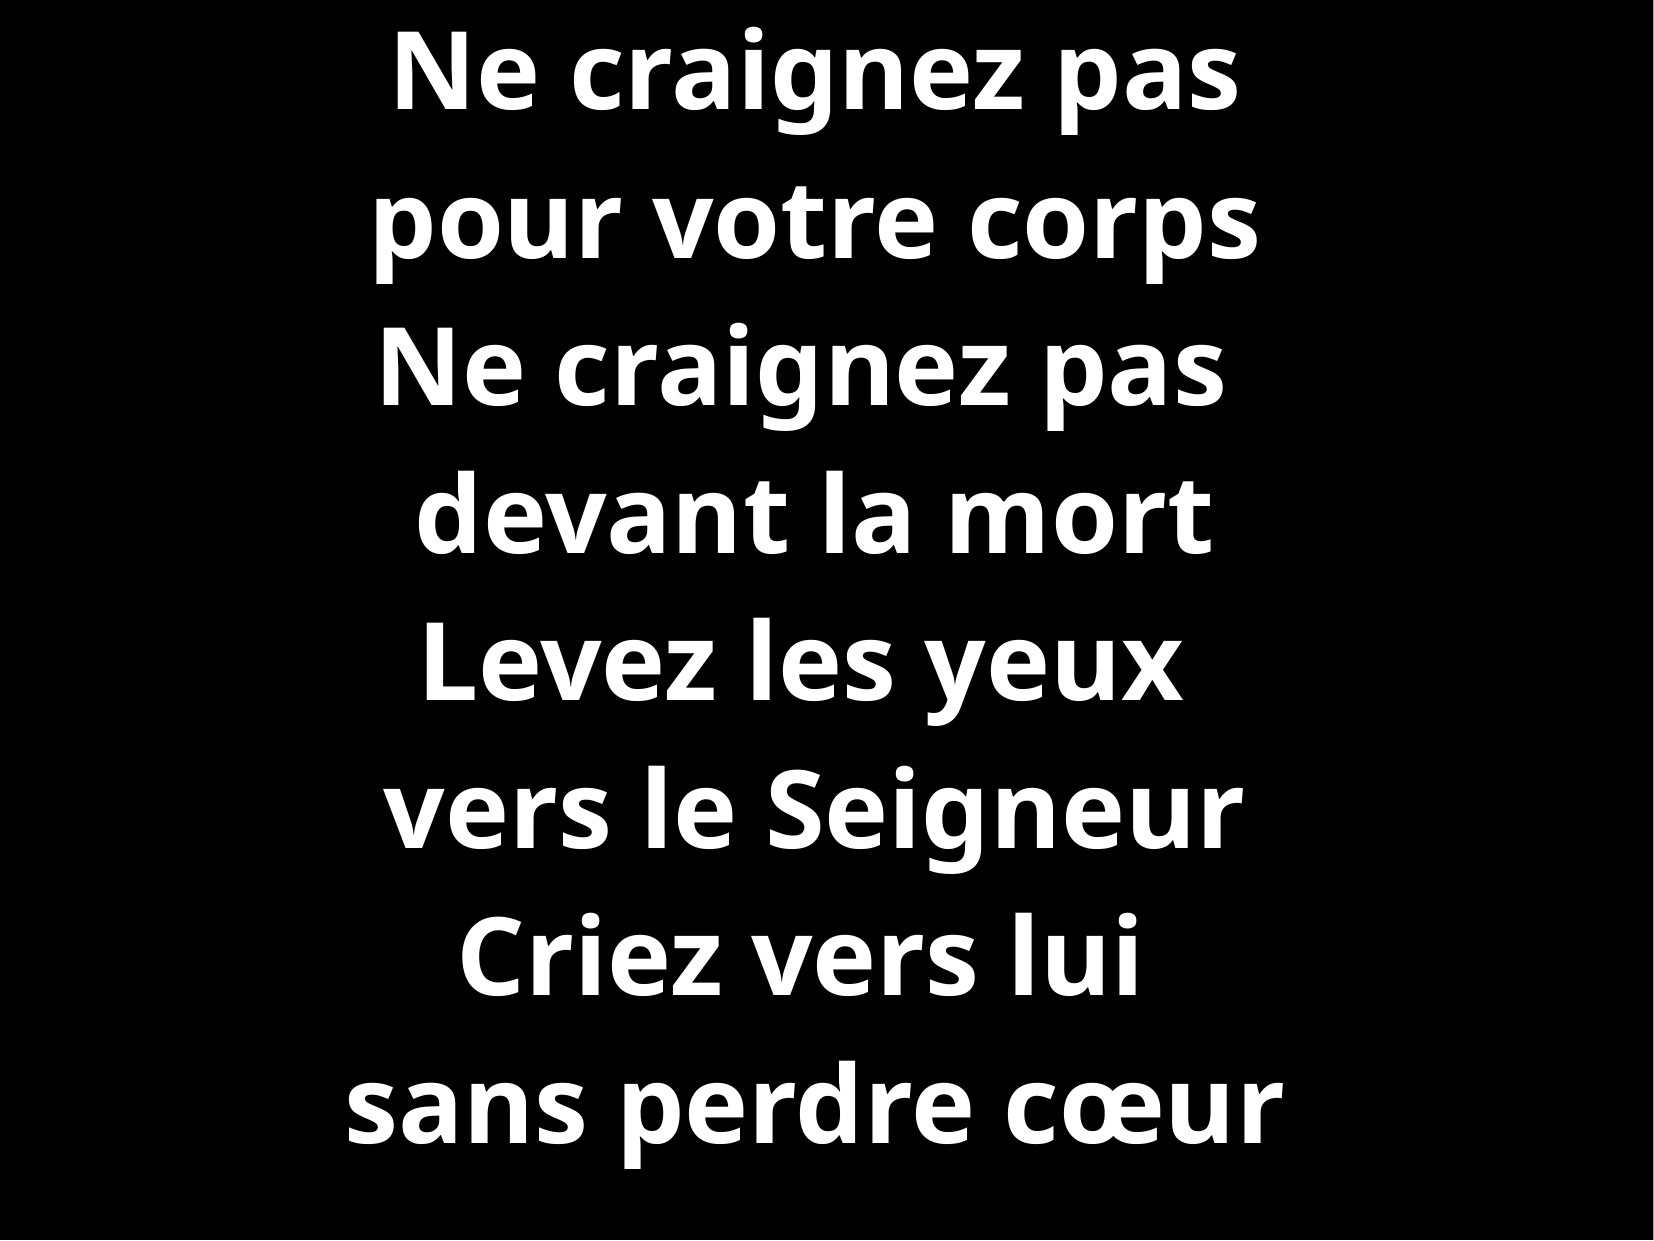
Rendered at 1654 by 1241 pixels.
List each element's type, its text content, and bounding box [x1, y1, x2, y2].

subtitle Ne craignez pas pour votre corps Ne craignez pas devant la mort Levez les yeux vers le Seigneur Criez vers lui sans perdre cœur [70, 0, 1559, 1241]
